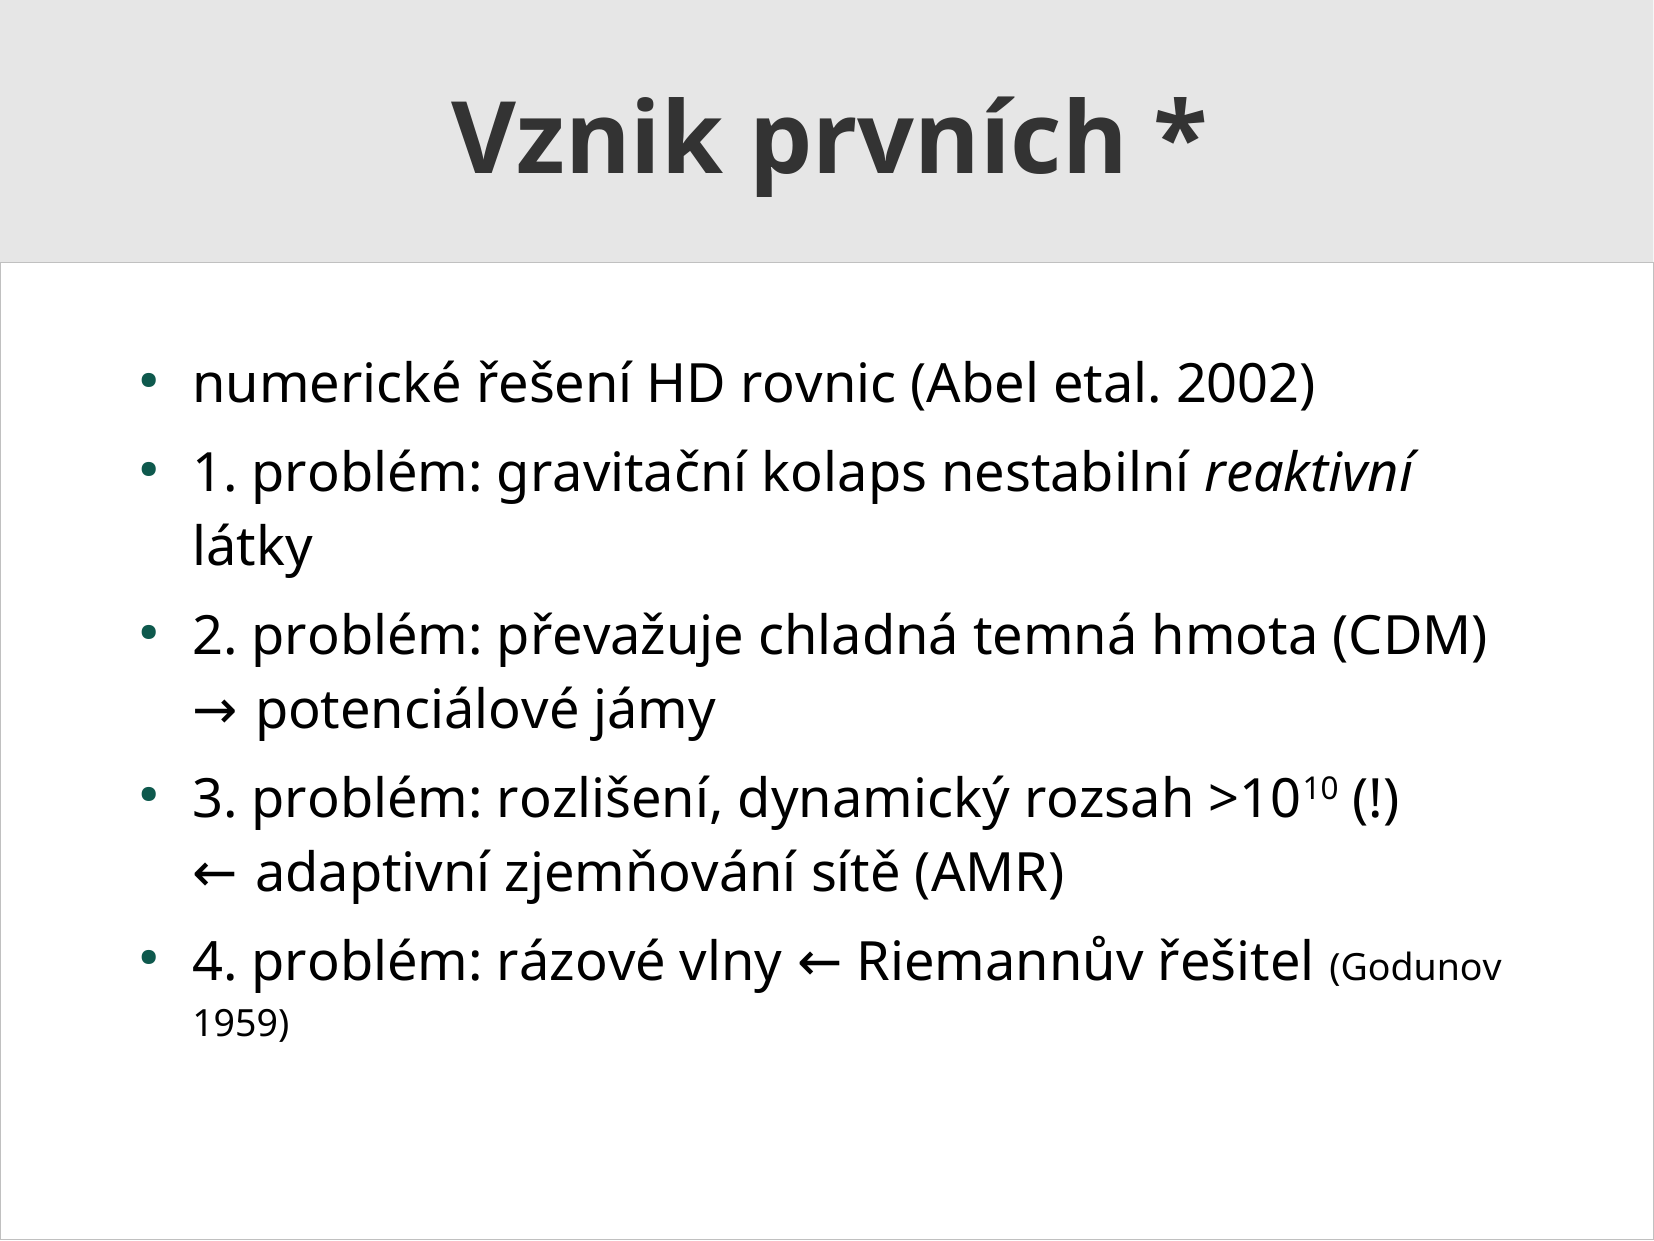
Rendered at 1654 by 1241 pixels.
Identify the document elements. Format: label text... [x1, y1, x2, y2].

list numerické řešení HD rovnic (Abel etal. 2002) 1. problém: gravitační kolaps nestabilní reaktivní látky 2. problém: převažuje chladná temná hmota (CDM) → potenciálové jámy 3. problém: rozlišení, dynamický rozsah >1010 (!) ← adaptivní zjemňování sítě (AMR) 4. problém: rázové vlny ← Riemannův řešitel (Godunov 1959) [121, 344, 1534, 1064]
title Vznik prvních * [124, 31, 1537, 239]
